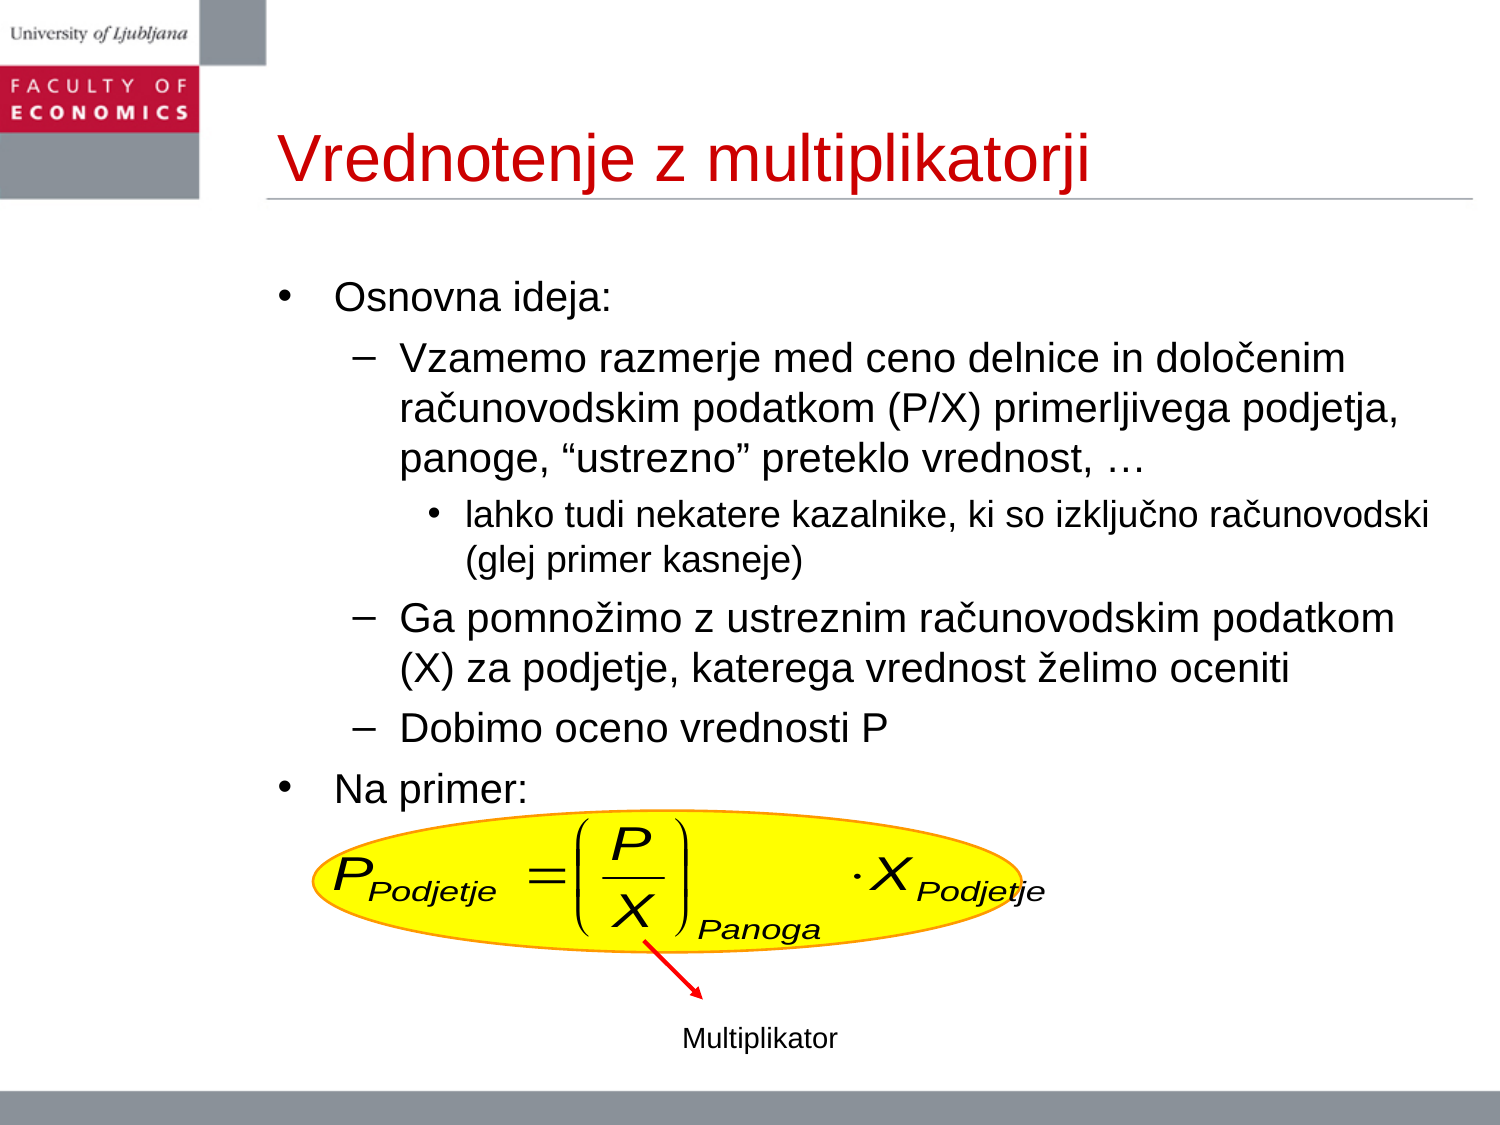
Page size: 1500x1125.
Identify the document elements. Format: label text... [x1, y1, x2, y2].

chart [324, 810, 1061, 954]
text_box Multiplikator [667, 1011, 865, 1062]
title Vrednotenje z multiplikatorji [262, 24, 1476, 203]
list Osnovna ideja: Vzamemo razmerje med ceno delnice in določenim računovodskim podatkom (P/X) primerljivega podjetja, panoge, “ustrezno” preteklo vrednost, … lahko tudi nekatere kazalnike, ki so izključno računovodski (glej primer kasneje) Ga pomnožimo z ustreznim računovodskim podatkom (X) za podjetje, katerega vrednost želimo oceniti Dobimo oceno vrednosti P Na primer: [262, 262, 1476, 1026]
picture [0, 0, 1500, 1125]
